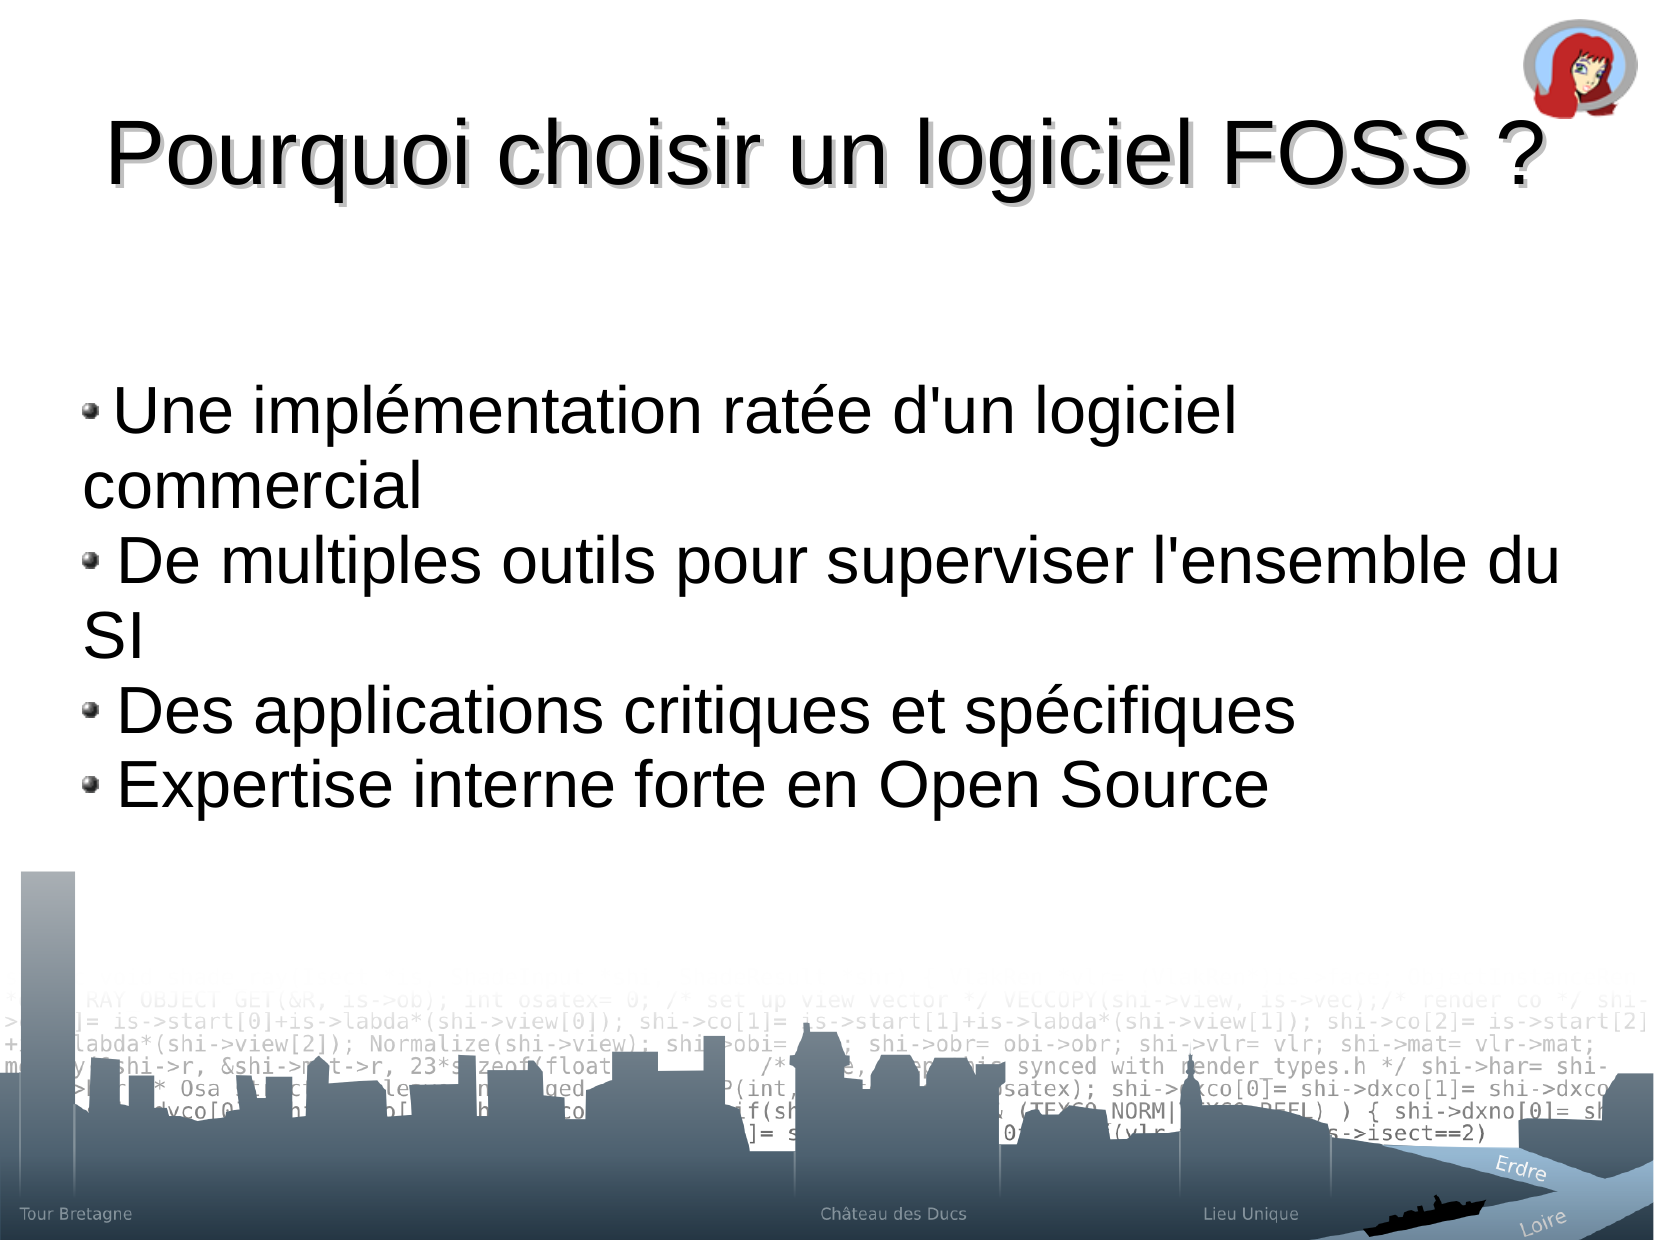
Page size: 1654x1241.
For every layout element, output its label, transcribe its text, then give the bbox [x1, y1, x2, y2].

picture [1523, 19, 1638, 119]
subtitle Une implémentation ratée d'un logiciel commercial De multiples outils pour superviser l'ensemble du SI Des applications critiques et spécifiques Expertise interne forte en Open Source [82, 253, 1571, 942]
picture [0, 804, 1654, 1241]
title Pourquoi choisir un logiciel FOSS ? [82, 56, 1571, 250]
